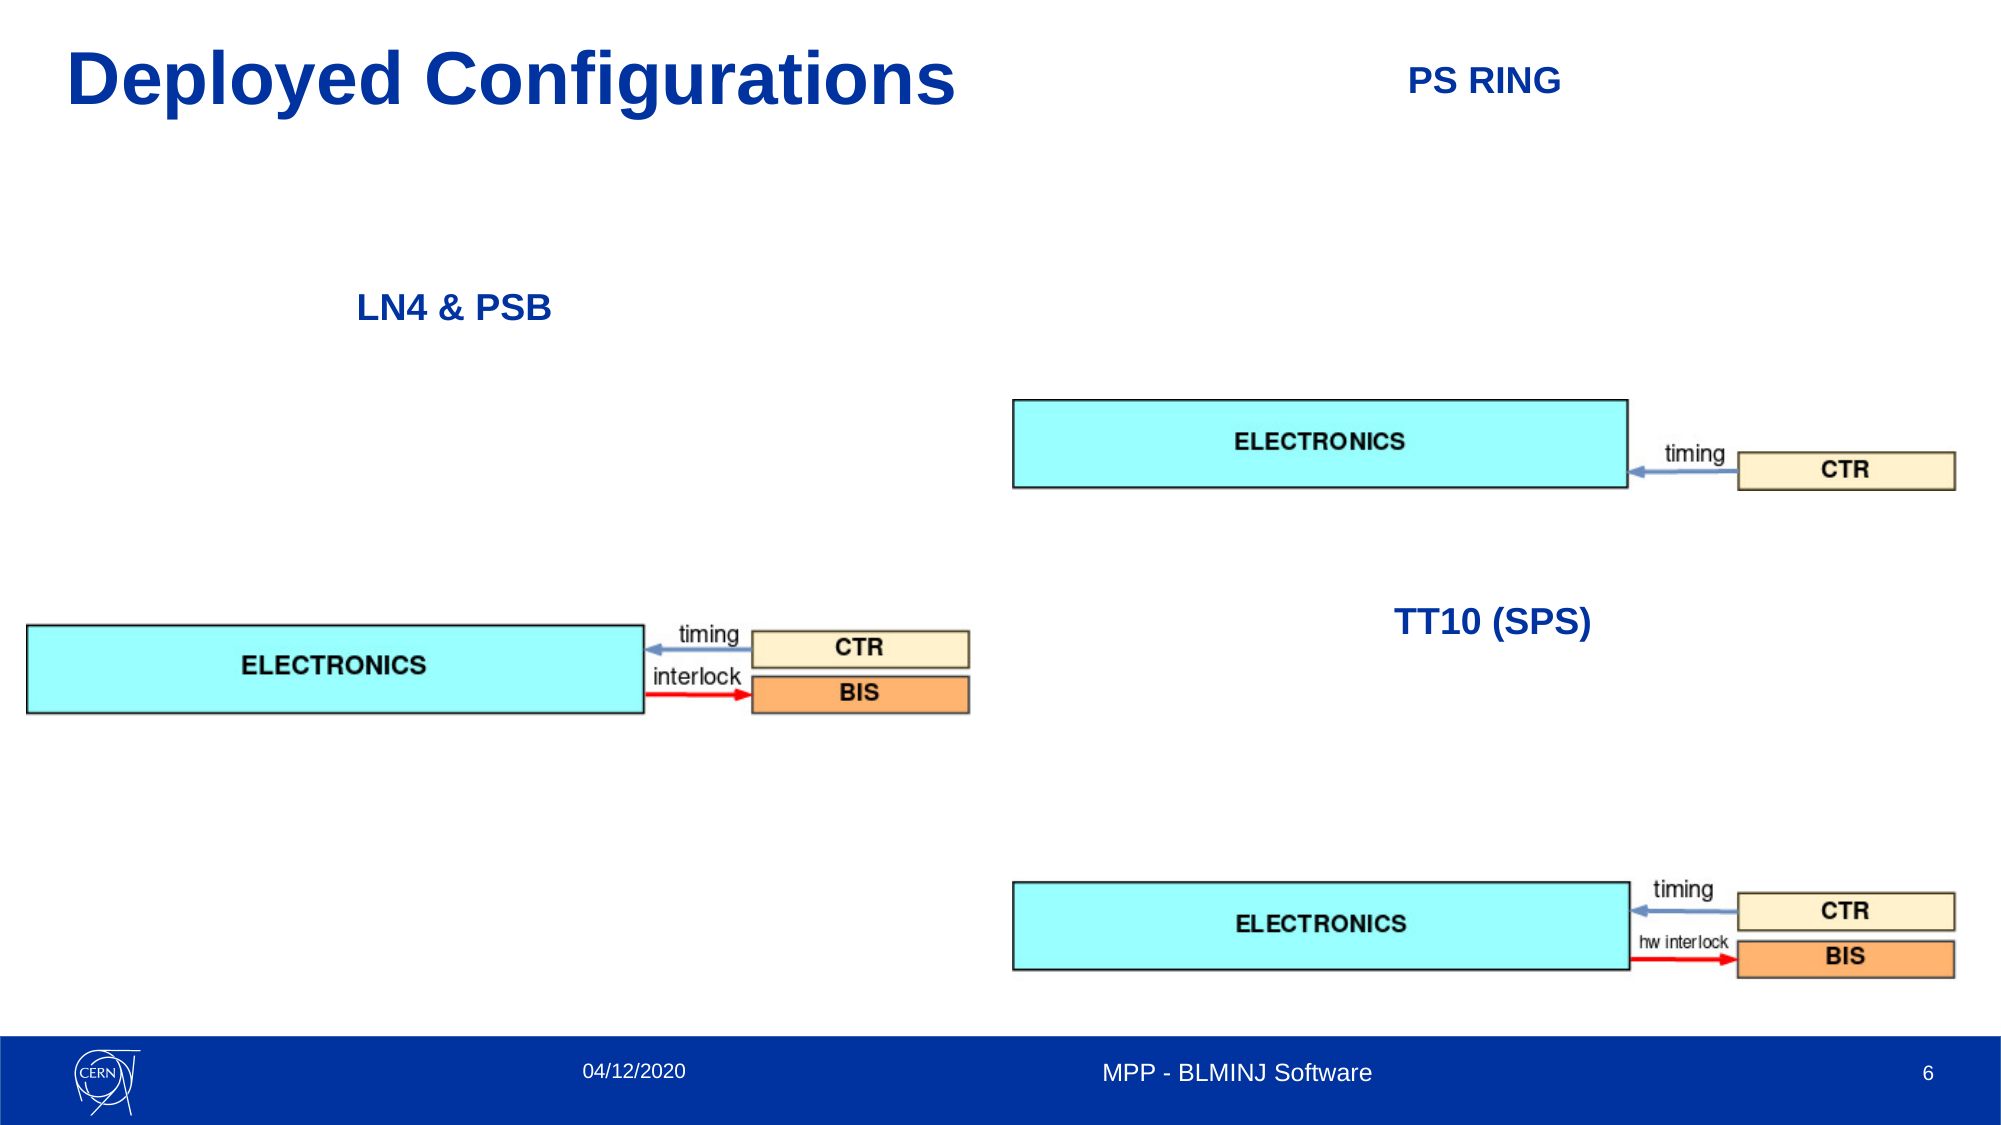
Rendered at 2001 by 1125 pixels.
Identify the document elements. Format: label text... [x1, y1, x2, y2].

footer MPP - BLMINJ Software [698, 1042, 1777, 1103]
title Deployed Configurations [66, 44, 1934, 135]
slide_number 6 [1822, 1042, 1935, 1103]
slide_number 04/12/2020 [571, 1041, 686, 1102]
text_box LN4 & PSB [341, 278, 617, 339]
picture [26, 622, 972, 717]
text_box PS RING [1390, 51, 1580, 112]
picture [1012, 399, 1958, 491]
picture [1012, 877, 1958, 982]
text_box TT10 (SPS) [1365, 592, 1621, 653]
picture [1, 1037, 2000, 1125]
